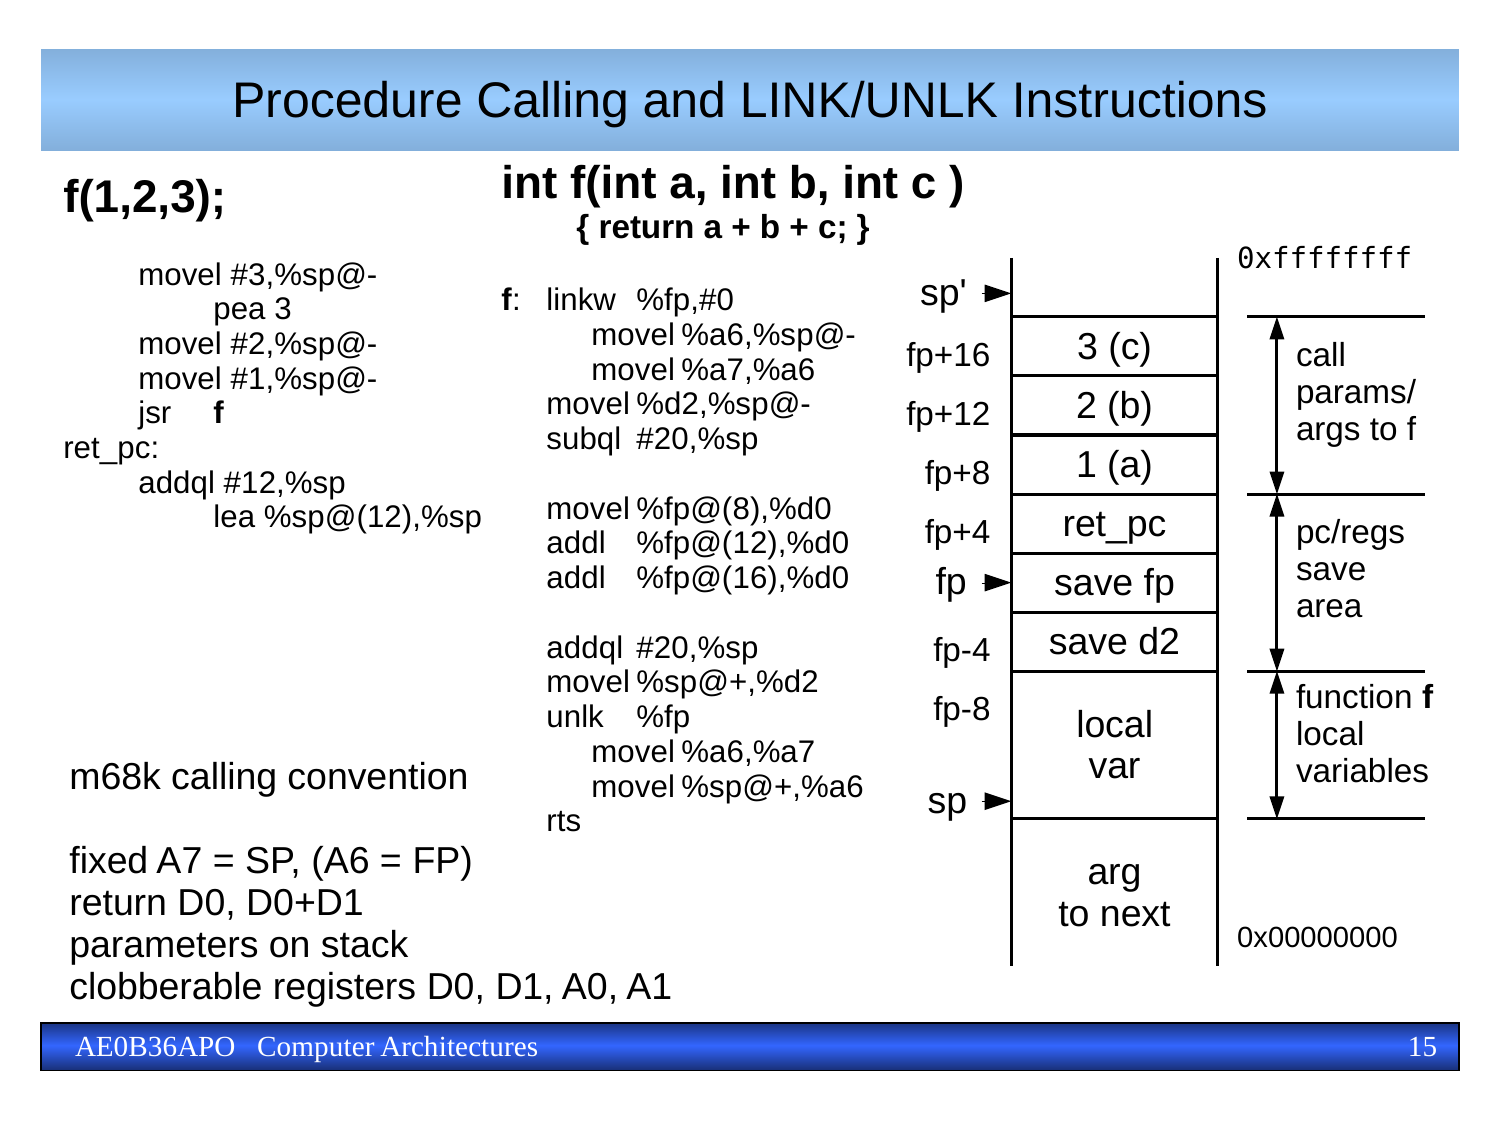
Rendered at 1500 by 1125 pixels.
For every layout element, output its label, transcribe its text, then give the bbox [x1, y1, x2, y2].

text_box 0xffffffff [1235, 240, 1425, 278]
text_box 3 (c) [1011, 316, 1218, 375]
text_box sp [900, 771, 982, 829]
text_box 1 (a) [1011, 436, 1218, 494]
text_box fp+4 [887, 505, 1006, 558]
text_box save d2 [1011, 612, 1218, 671]
text_box int f(int a, int b, int c ) { return a + b + c; } f: linkw %fp,#0 movel %a6,%sp@- movel %a7,%a6 movel %d2,%sp@- subql #20,%sp movel %fp@(8),%d0 addl %fp@(12),%d0 addl %fp@(16),%d0 addql #20,%sp movel %sp@+,%d2 unlk %fp movel %a6,%a7 movel %sp@+,%a6 rts [486, 149, 1254, 970]
text_box pc/regs save area [1294, 511, 1425, 660]
text_box 0x00000000 [1235, 919, 1425, 956]
text_box f(1,2,3); movel #3,%sp@- pea 3 movel #2,%sp@- movel #1,%sp@- jsr f ret_pc: addql #12,%sp lea %sp@(12),%sp [48, 163, 551, 681]
title Procedure Calling and LINK/UNLK Instructions [41, 49, 1459, 151]
text_box ret_pc [1011, 494, 1218, 553]
text_box call params/ args to f [1294, 334, 1455, 483]
text_box fp+8 [887, 446, 1006, 499]
text_box save fp [1011, 553, 1218, 612]
text_box sp' [893, 263, 982, 321]
text_box fp-8 [887, 683, 1006, 735]
text_box arg to next [1011, 818, 1218, 967]
text_box fp+12 [887, 387, 1006, 440]
text_box fp-4 [887, 623, 1006, 676]
text_box m68k calling convention fixed A7 = SP, (A6 = FP) return D0, D0+D1 parameters on stack clobberable registers D0, D1, A0, A1 [54, 747, 793, 1029]
text_box 2 (b) [1011, 375, 1218, 436]
text_box fp+16 [887, 328, 1006, 381]
text_box fp [912, 558, 982, 610]
text_box function f local variables [1294, 677, 1455, 825]
text_box local var [1011, 671, 1218, 818]
